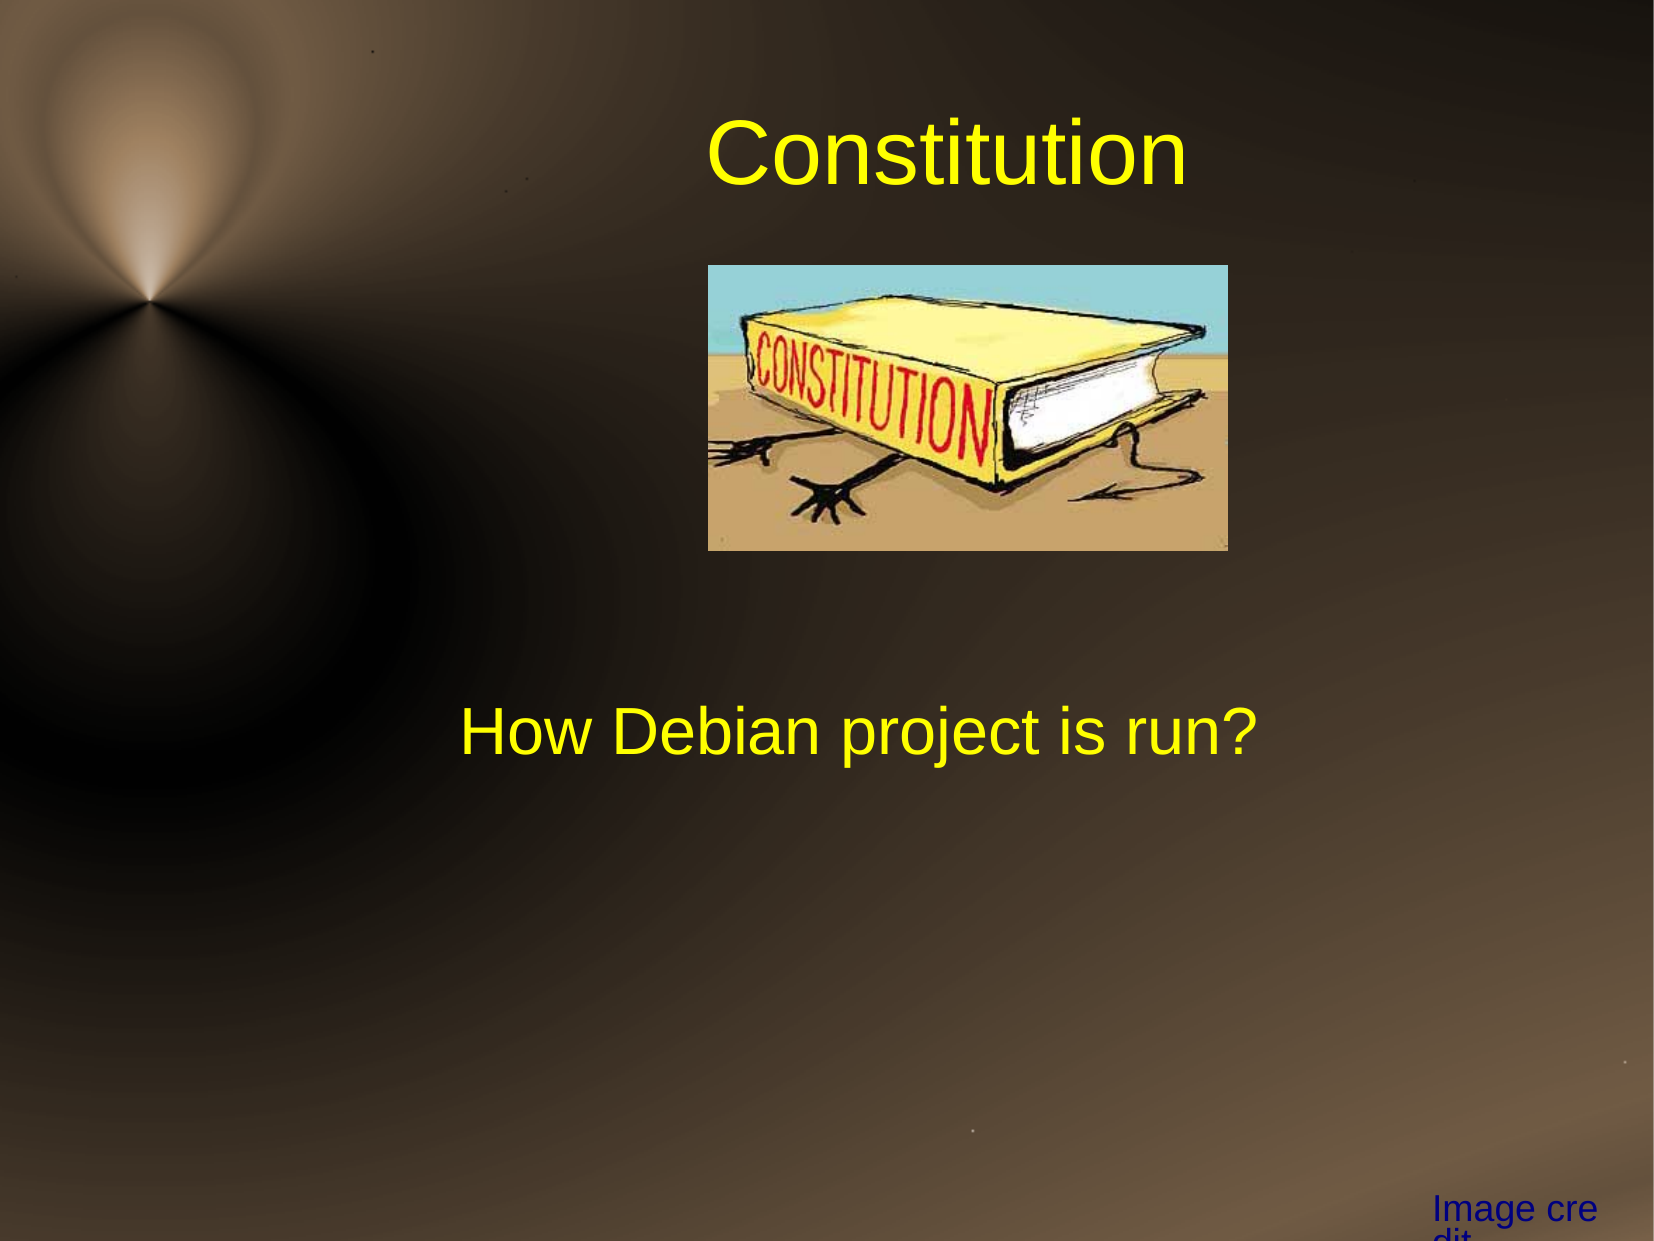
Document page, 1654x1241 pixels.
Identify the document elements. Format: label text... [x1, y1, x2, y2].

picture [0, 0, 1654, 1241]
text_box Image credit [1417, 1180, 1625, 1237]
subtitle How Debian project is run? [147, 361, 1571, 1102]
title Constitution [324, 56, 1571, 250]
